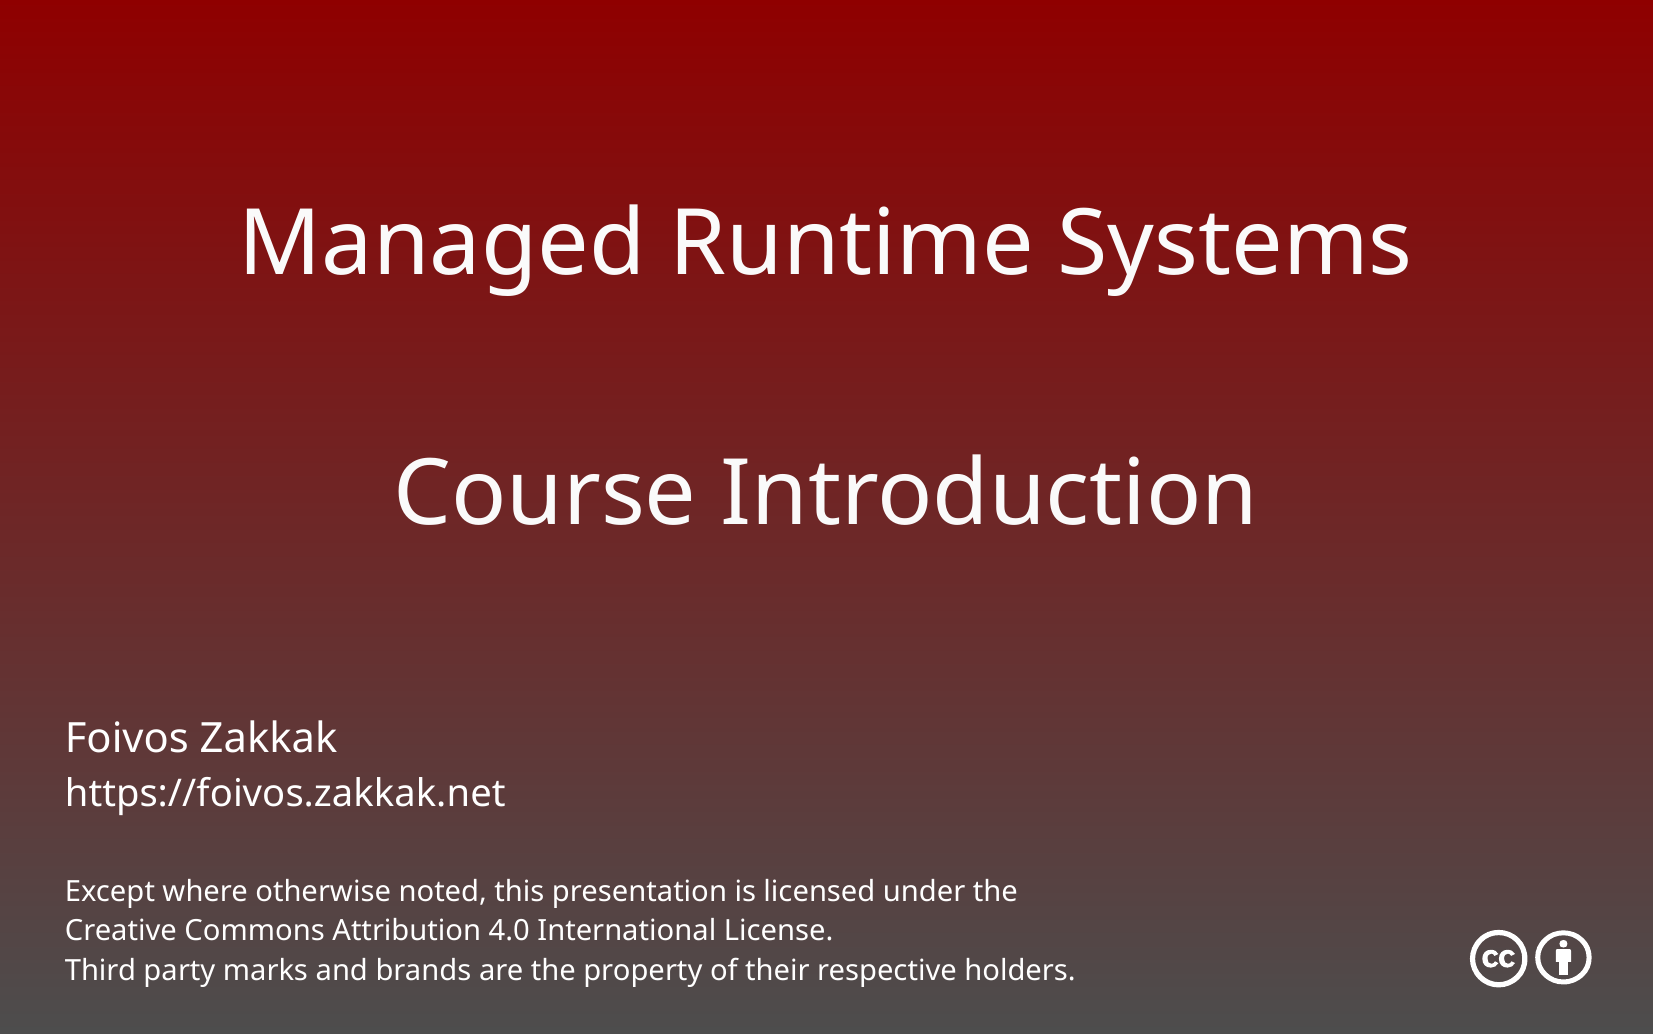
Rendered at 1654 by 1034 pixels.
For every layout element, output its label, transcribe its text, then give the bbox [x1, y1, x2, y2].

picture [1534, 929, 1593, 985]
subtitle Foivos Zakkak https://foivos.zakkak.net Except where otherwise noted, this presentation is licensed under the Creative Commons Attribution 4.0 International License. Third party marks and brands are the property of their respective holders. [64, 696, 1600, 1001]
title Managed Runtime Systems Course Introduction [58, 44, 1594, 683]
picture [1469, 929, 1528, 988]
